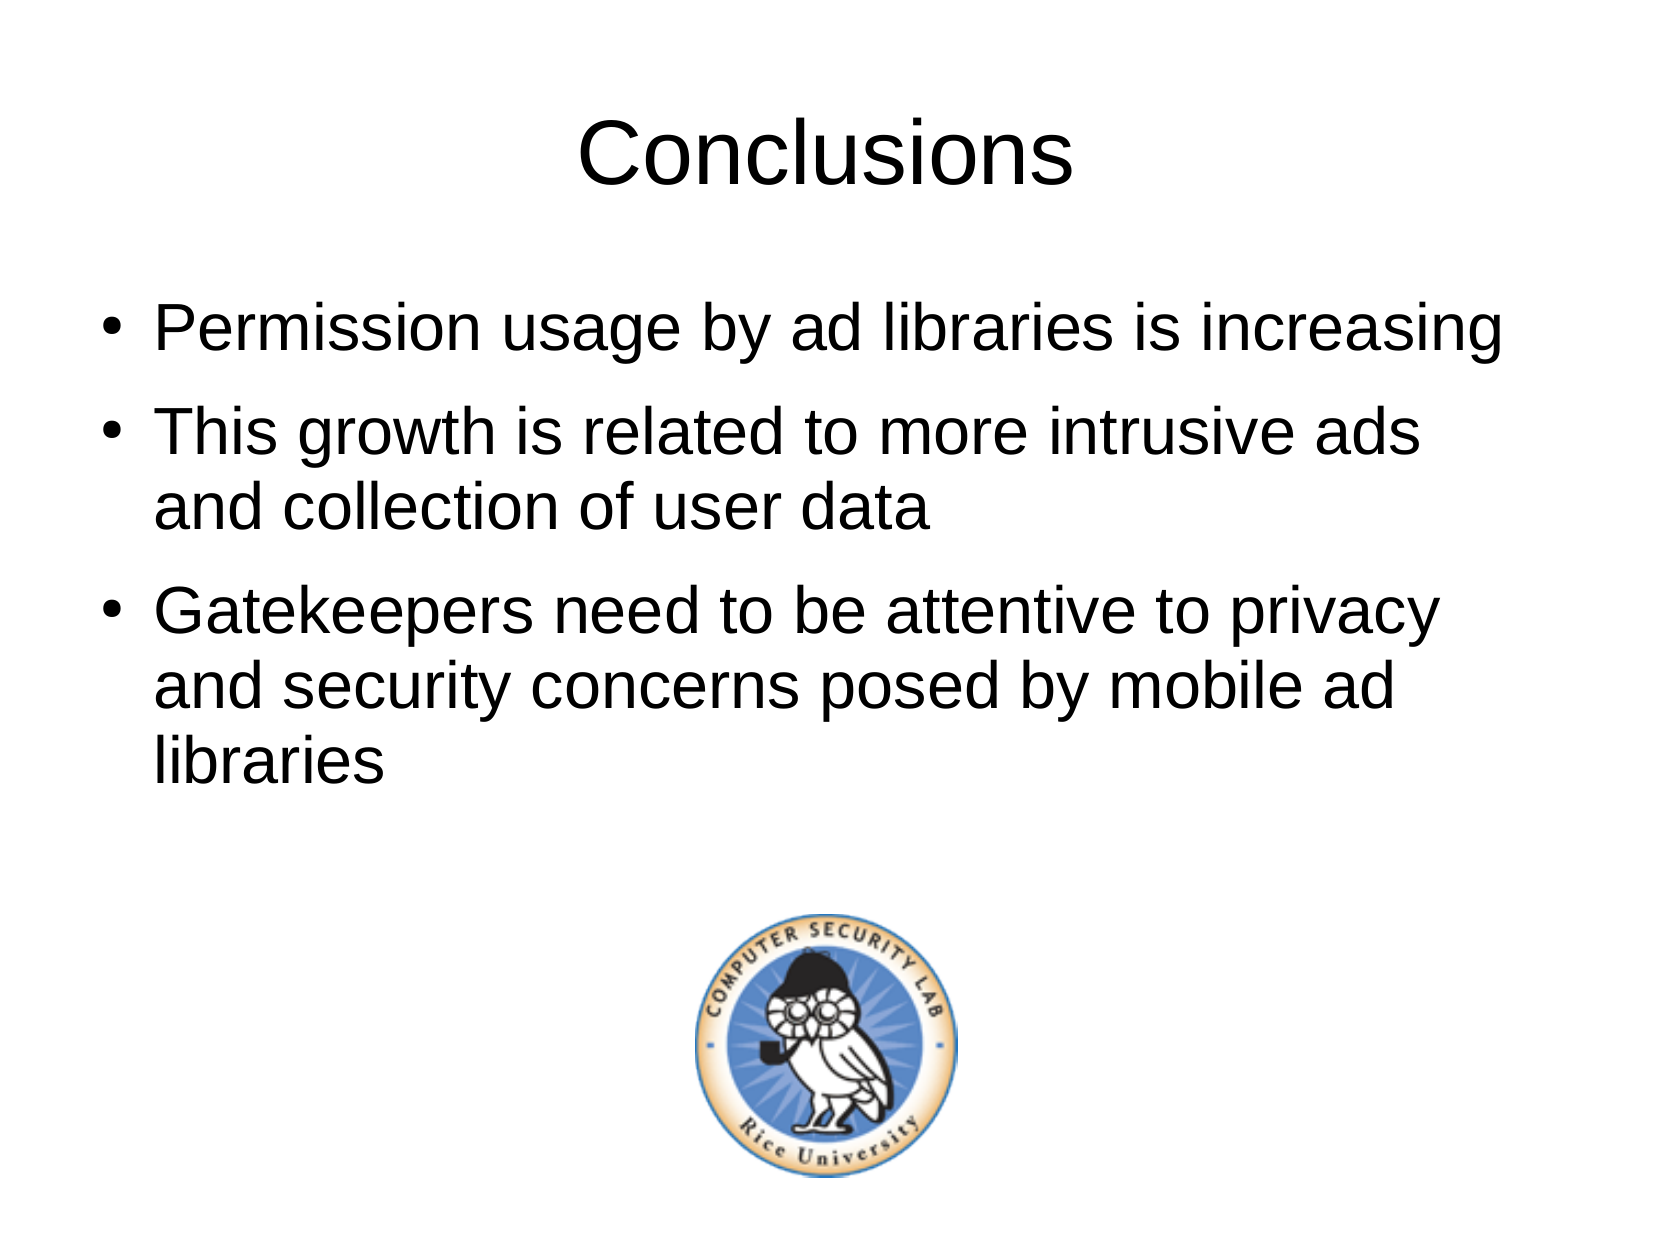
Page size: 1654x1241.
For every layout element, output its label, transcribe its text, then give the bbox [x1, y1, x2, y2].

title Conclusions [82, 49, 1571, 257]
picture [695, 914, 958, 1178]
list Permission usage by ad libraries is increasing This growth is related to more intrusive ads and collection of user data Gatekeepers need to be attentive to privacy and security concerns posed by mobile ad libraries [82, 290, 1538, 1010]
